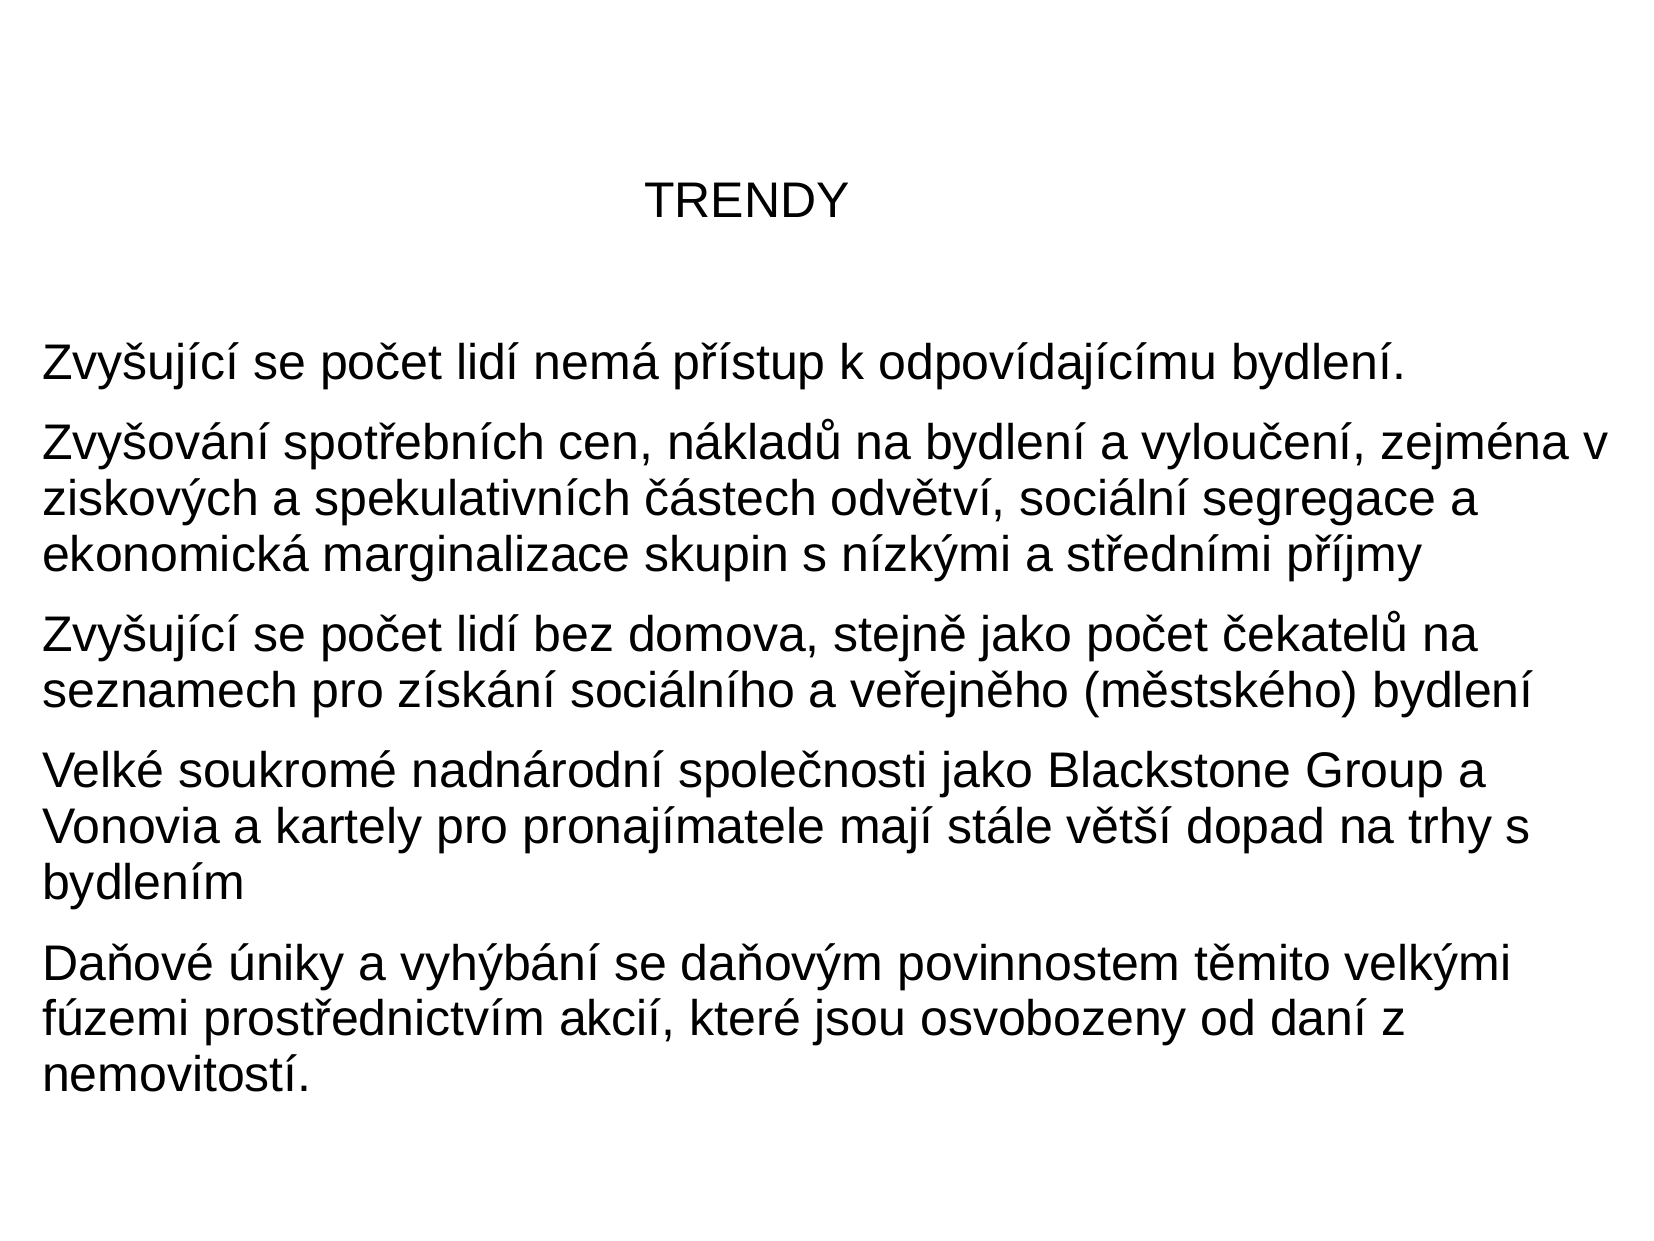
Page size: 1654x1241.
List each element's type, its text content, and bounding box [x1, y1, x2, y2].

text_box TRENDY Zvyšující se počet lidí nemá přístup k odpovídajícímu bydlení. Zvyšování spotřebních cen, nákladů na bydlení a vyloučení, zejména v ziskových a spekulativních částech odvětví, sociální segregace a ekonomická marginalizace skupin s nízkými a středními příjmy Zvyšující se počet lidí bez domova, stejně jako počet čekatelů na seznamech pro získání sociálního a veřejněho (městského) bydlení Velké soukromé nadnárodní společnosti jako Blackstone Group a Vonovia a kartely pro pronajímatele mají stále větší dopad na trhy s bydlením Daňové úniky a vyhýbání se daňovým povinnostem těmito velkými fúzemi prostřednictvím akcií, které jsou osvobozeny od daní z nemovitostí. [27, 165, 1640, 1191]
